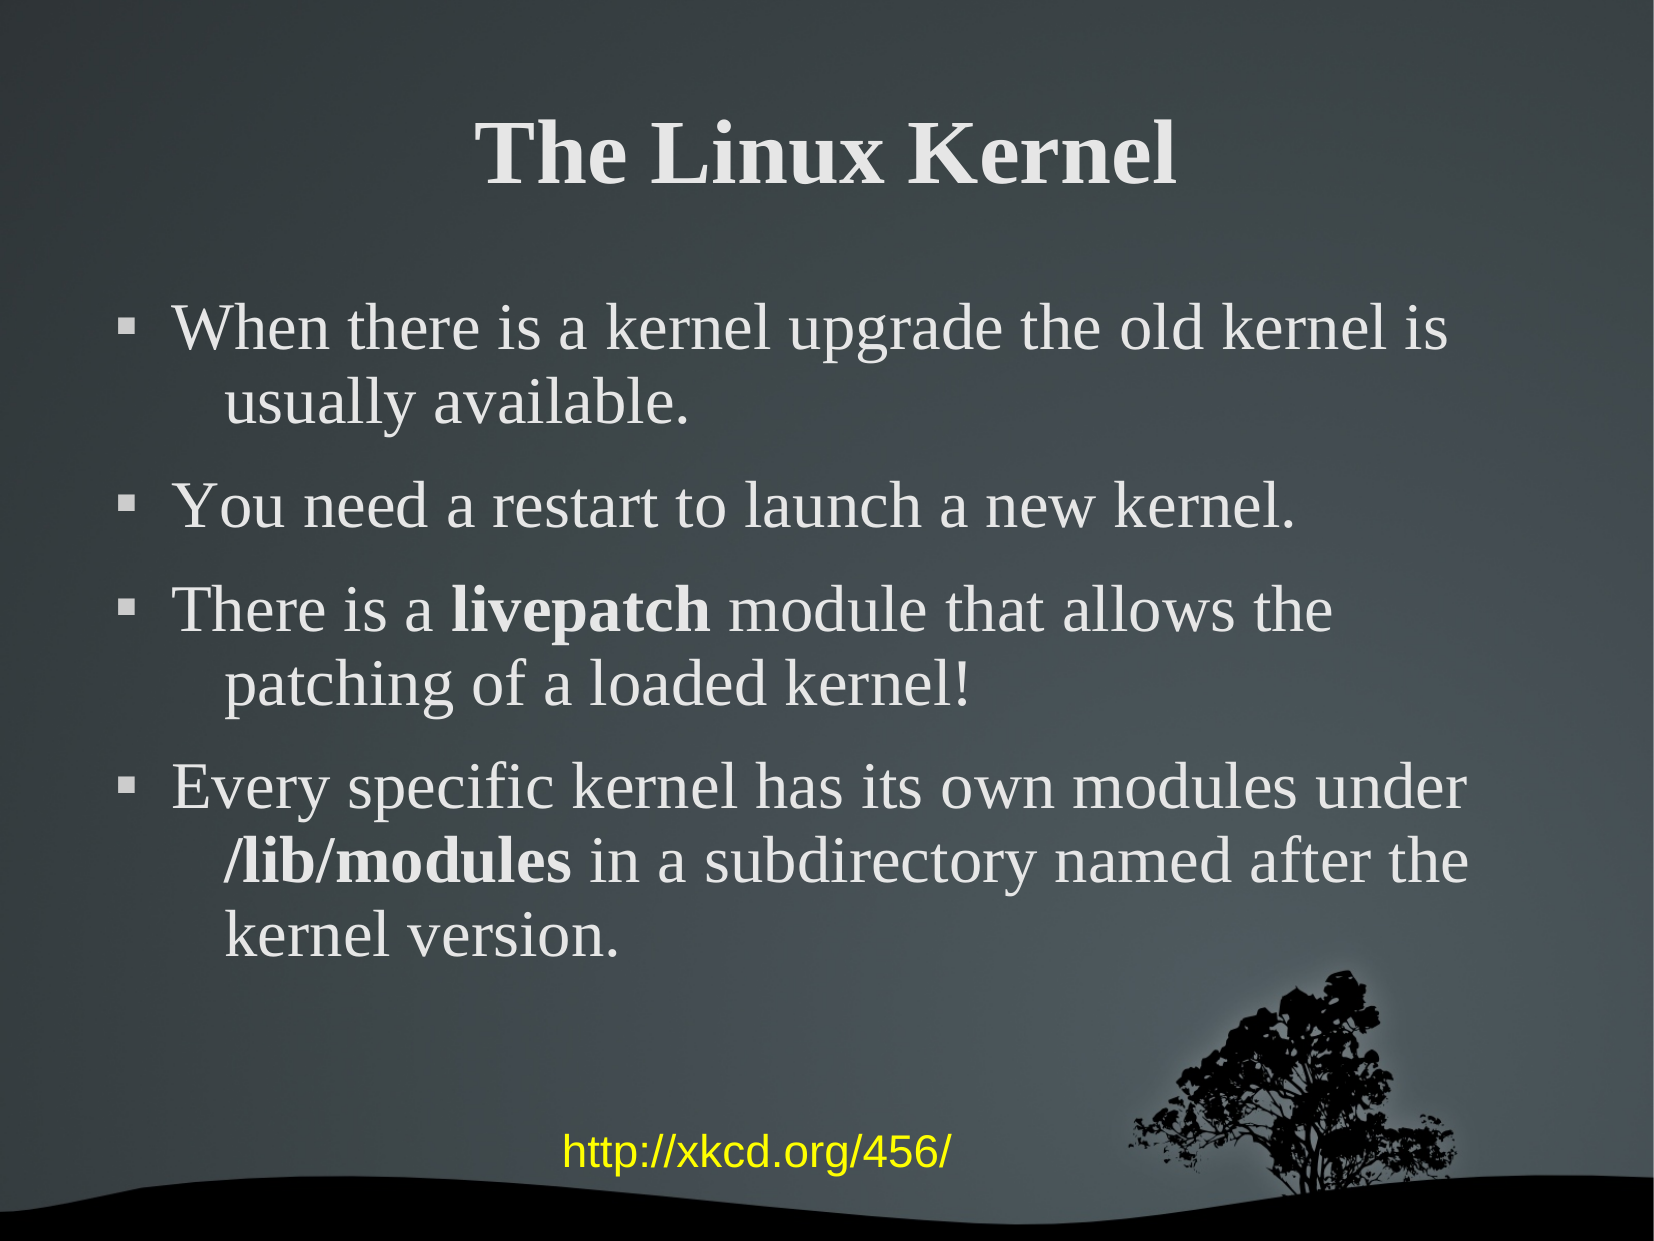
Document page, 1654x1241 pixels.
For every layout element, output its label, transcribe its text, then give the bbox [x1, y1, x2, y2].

title The Linux Kernel [82, 49, 1571, 257]
picture [0, 0, 1654, 1241]
text_box http://xkcd.org/456/ [547, 1118, 975, 1198]
list When there is a kernel upgrade the old kernel is usually available. You need a restart to launch a new kernel. There is a livepatch module that allows the patching of a loaded kernel! Every specific kernel has its own modules under /lib/modules in a subdirectory named after the kernel version. [82, 290, 1571, 1119]
